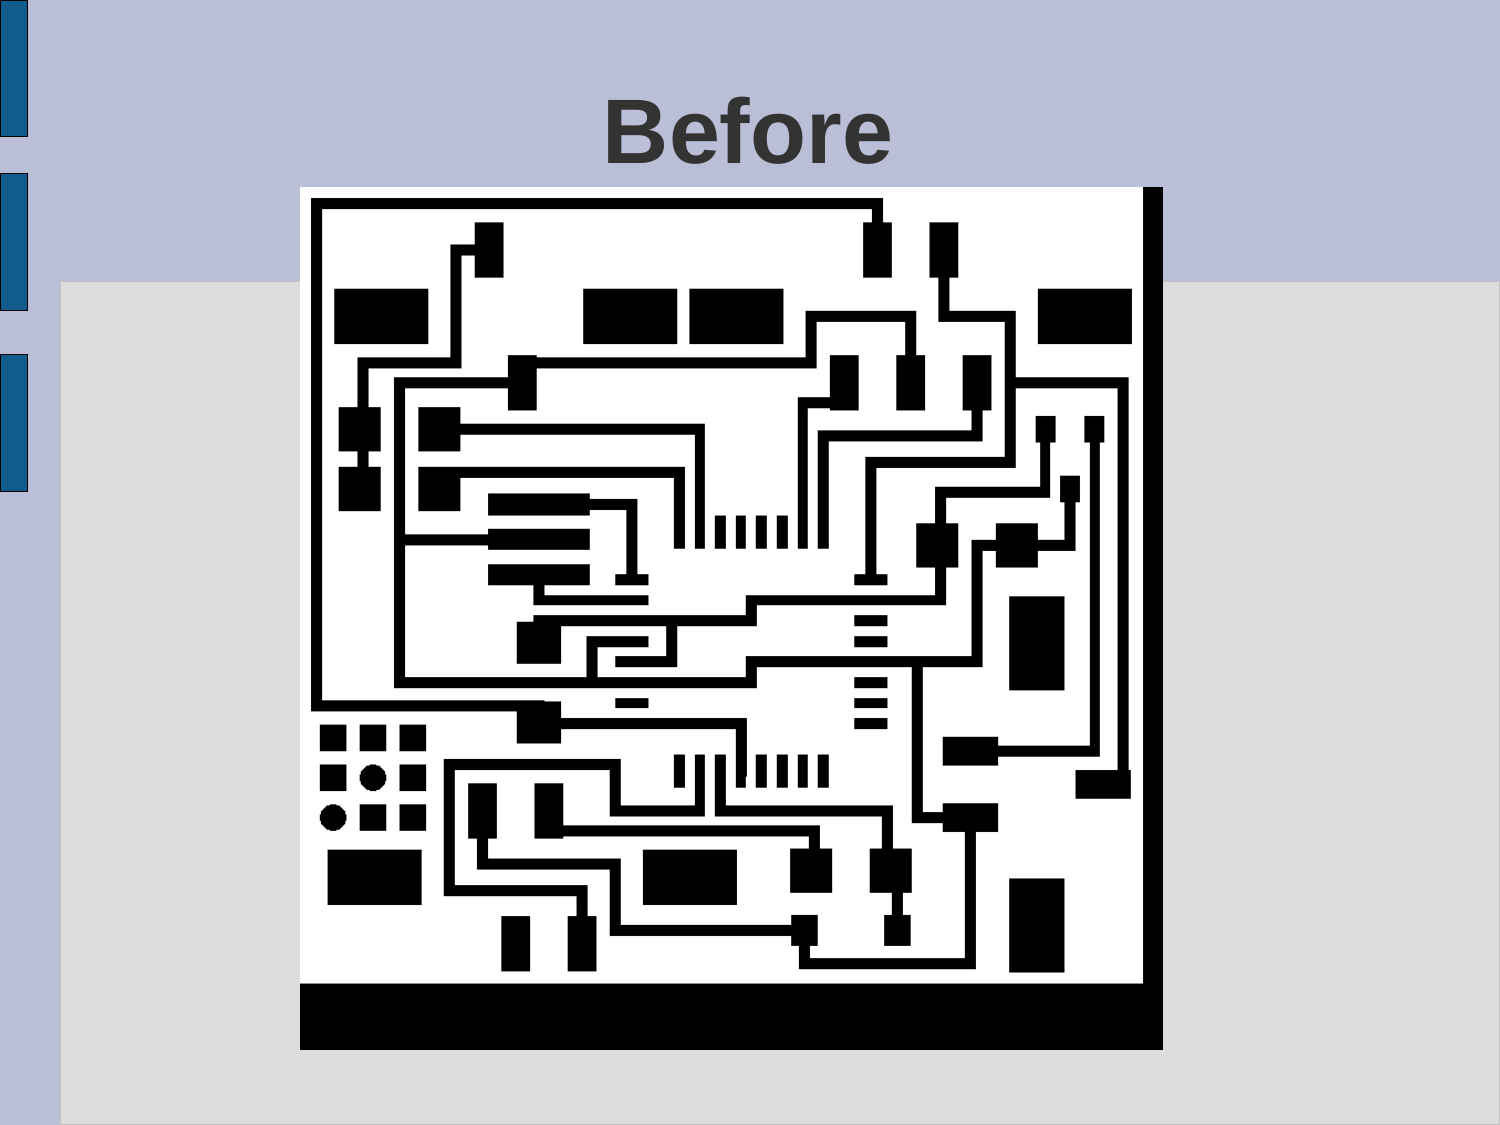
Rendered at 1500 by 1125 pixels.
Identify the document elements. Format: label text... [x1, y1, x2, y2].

picture [300, 187, 1163, 1051]
title Before [112, 37, 1394, 226]
